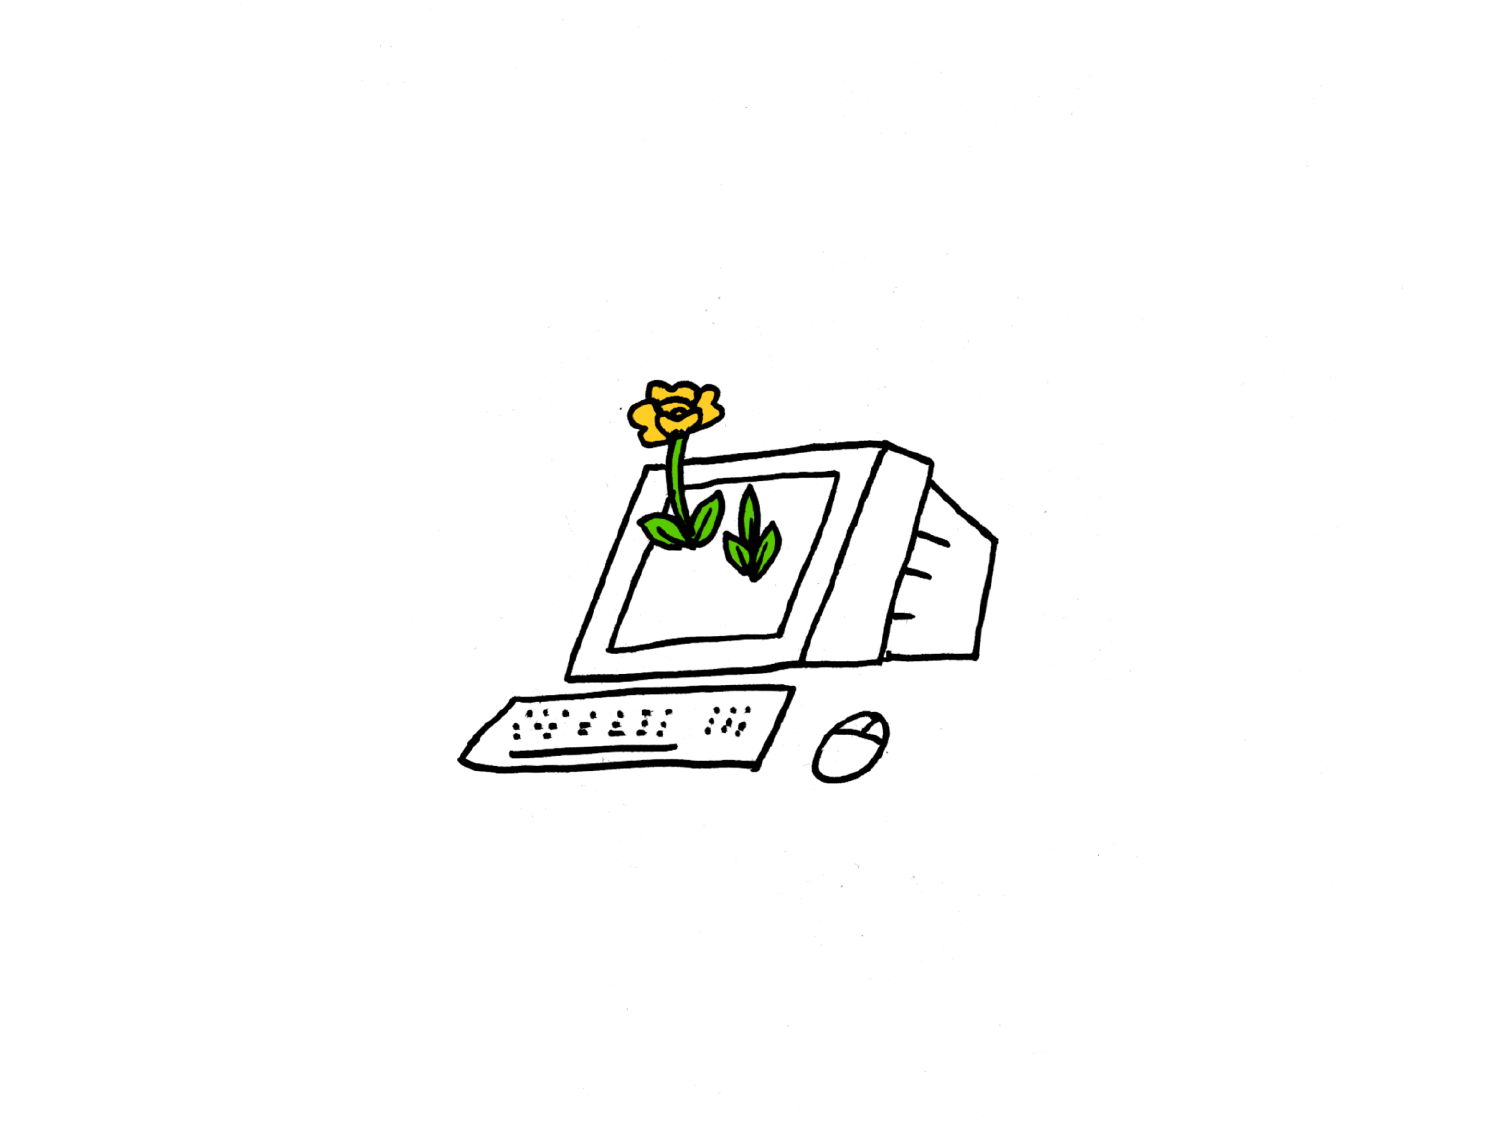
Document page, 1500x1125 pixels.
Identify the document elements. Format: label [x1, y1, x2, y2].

picture [159, 0, 1423, 1125]
